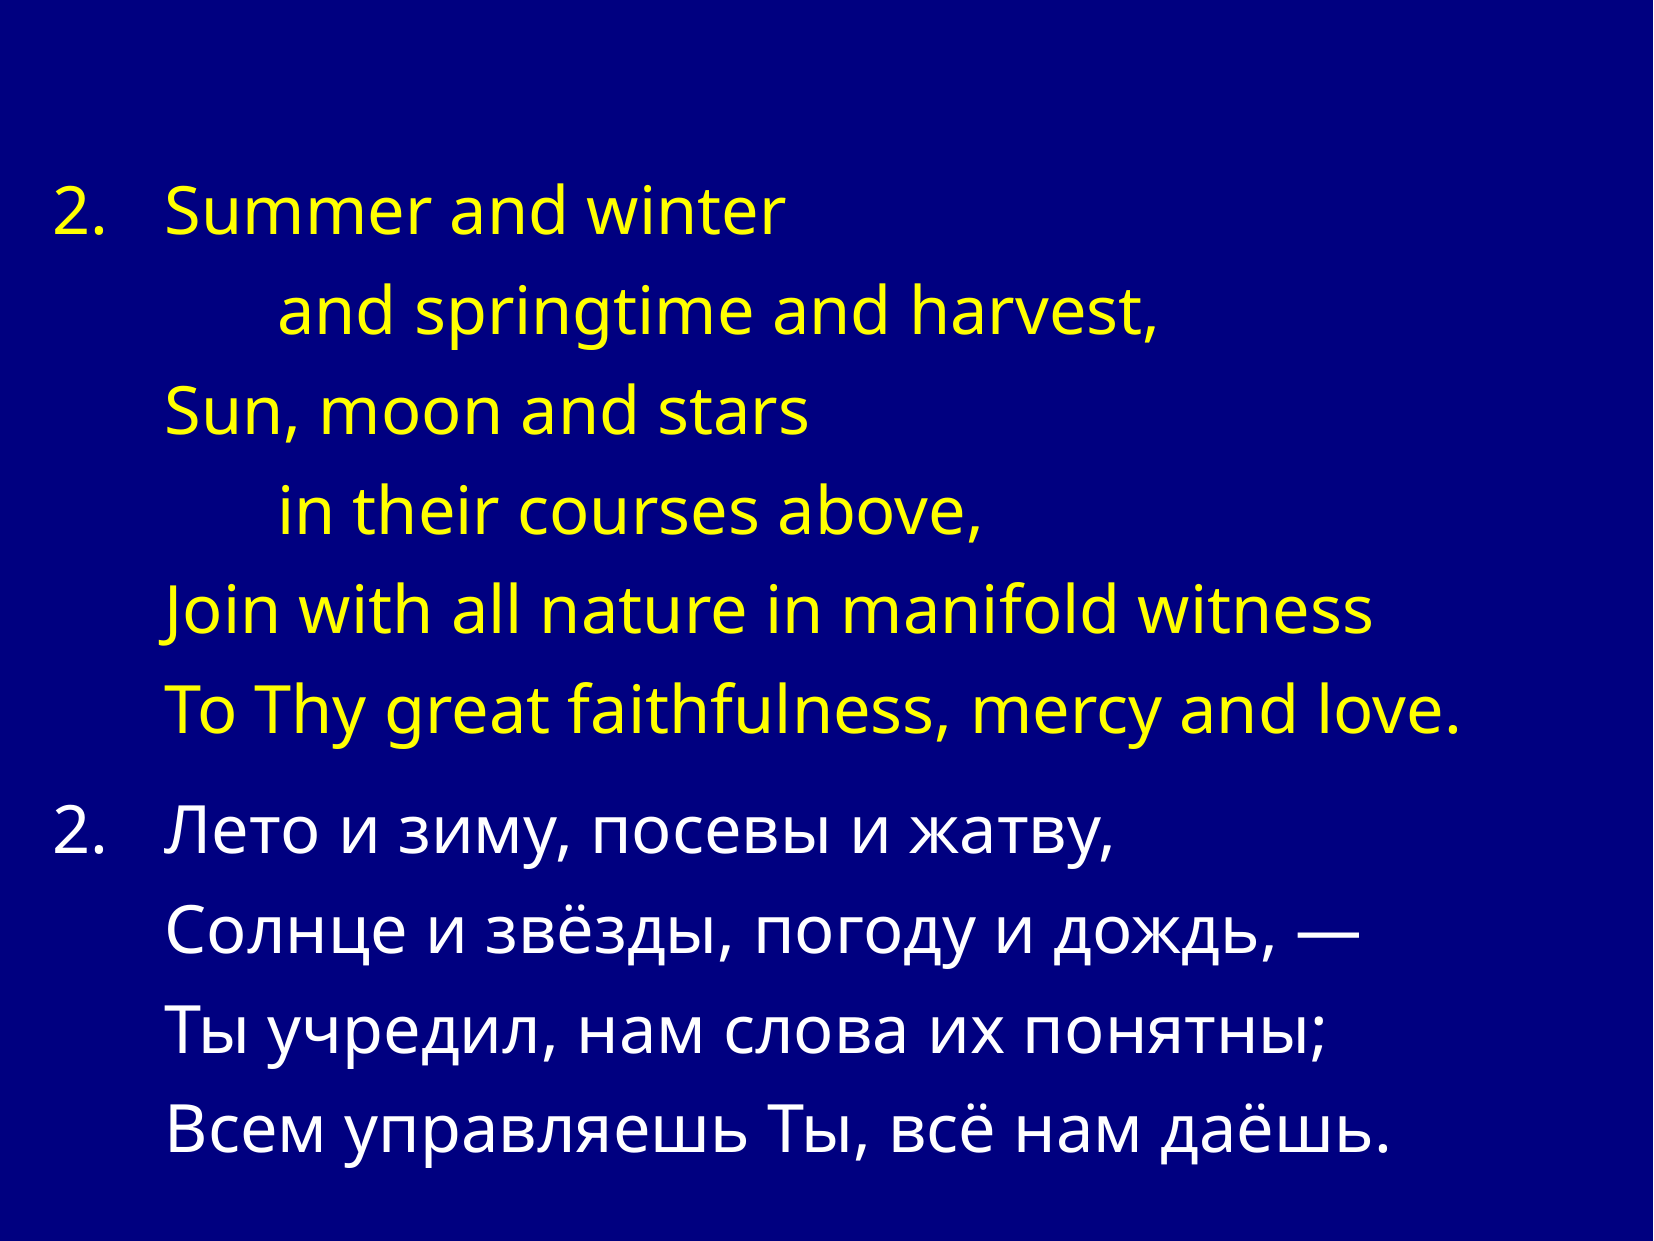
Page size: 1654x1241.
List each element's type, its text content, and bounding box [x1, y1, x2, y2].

text_box 2. Summer and winter and springtime and harvest, Sun, moon and stars in their courses above, Join with all nature in manifold witness To Thy great faithfulness, mercy and love. [37, 56, 1653, 675]
text_box 2. Лето и зиму, посевы и жатву, Солнце и звёзды, погоду и дождь, — Ты учредил, нам слова их понятны; Всем управляешь Ты, всё нам даёшь. [37, 675, 1653, 1163]
